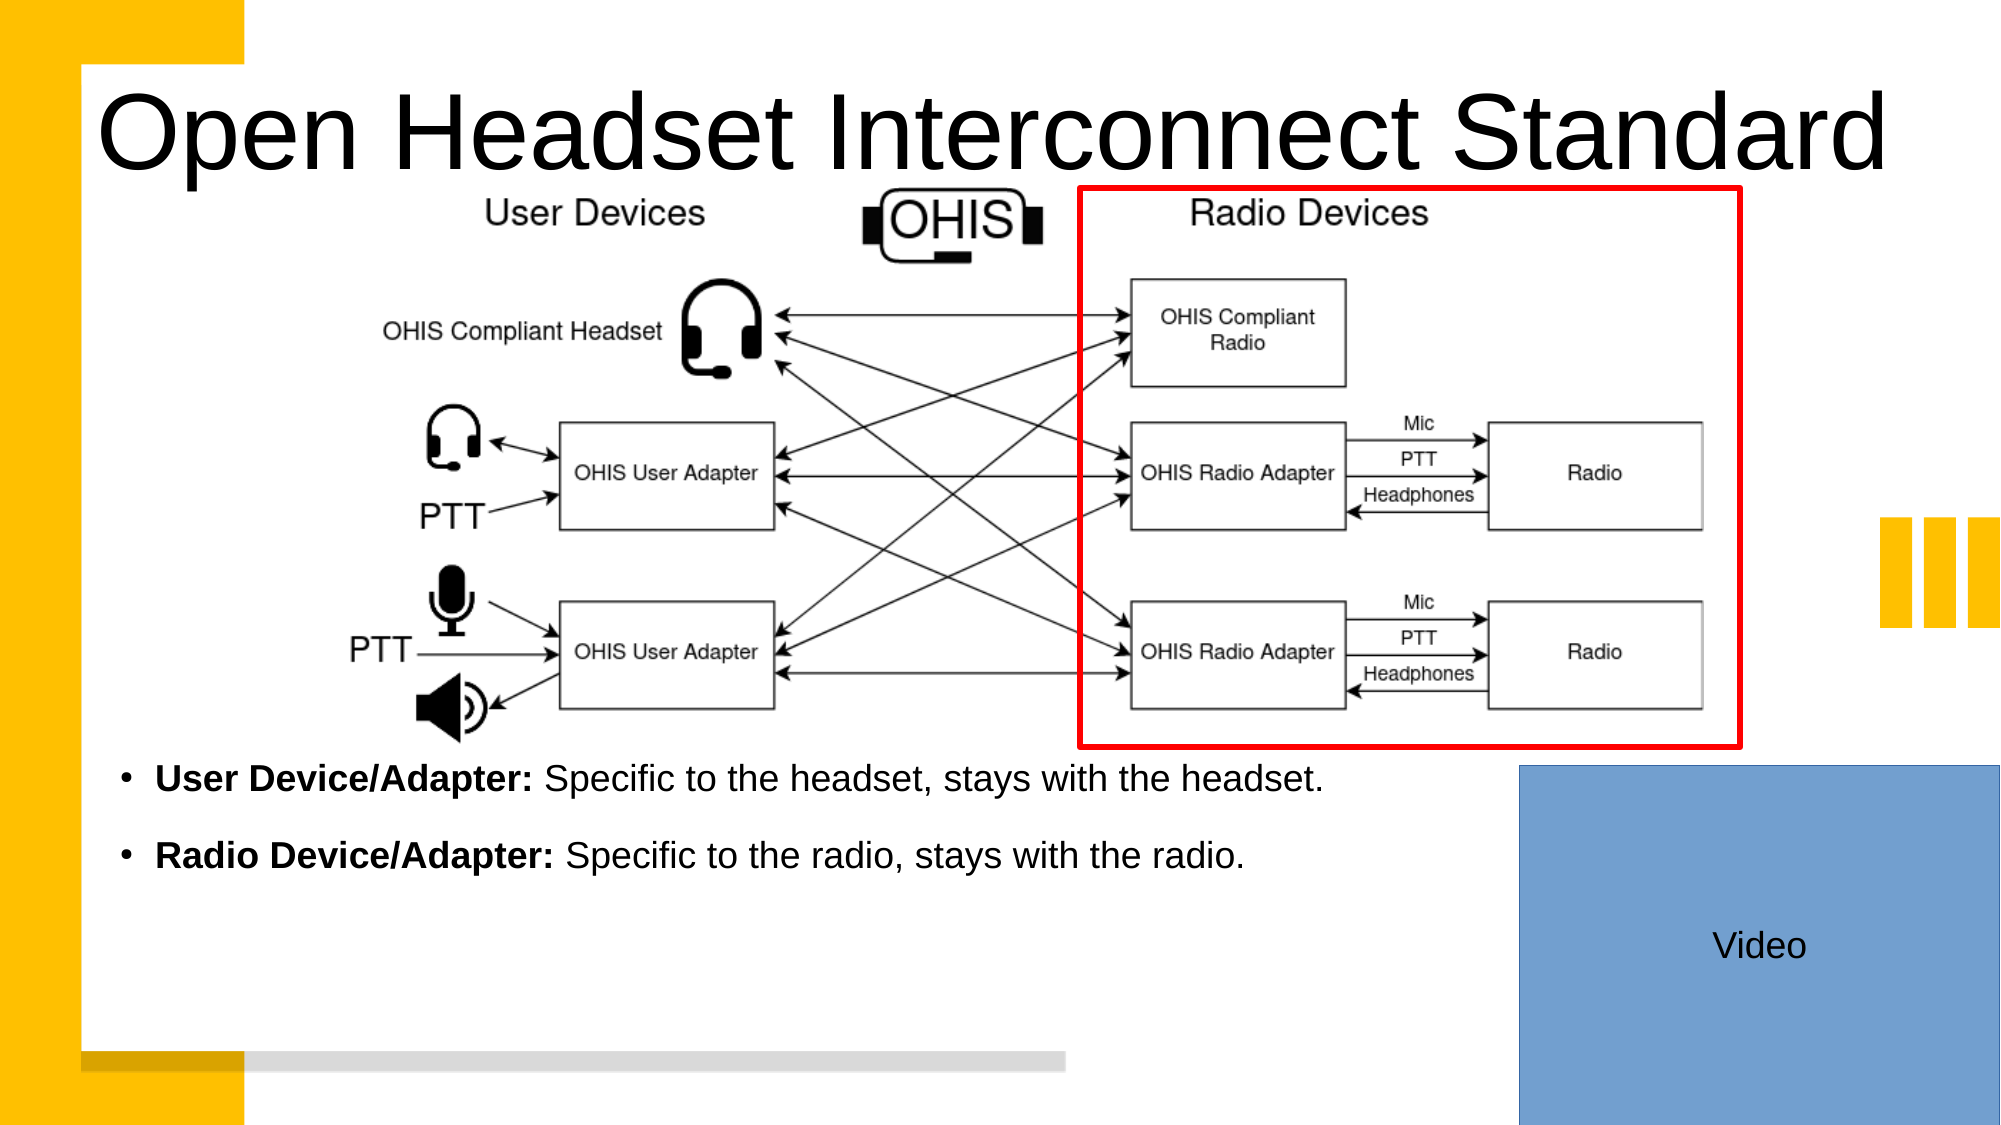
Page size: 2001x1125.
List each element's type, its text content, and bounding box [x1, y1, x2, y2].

picture [345, 187, 1077, 748]
text_box Video [1519, 765, 2000, 1125]
text_box Open Headset Interconnect Standard [81, 64, 1921, 201]
text_box [0, 0, 2000, 1125]
text_box User Device/Adapter: Specific to the headset, stays with the headset. Radio Device/Adapter: Specific to the radio, stays with the radio. [105, 750, 1501, 962]
picture [1083, 191, 1704, 744]
